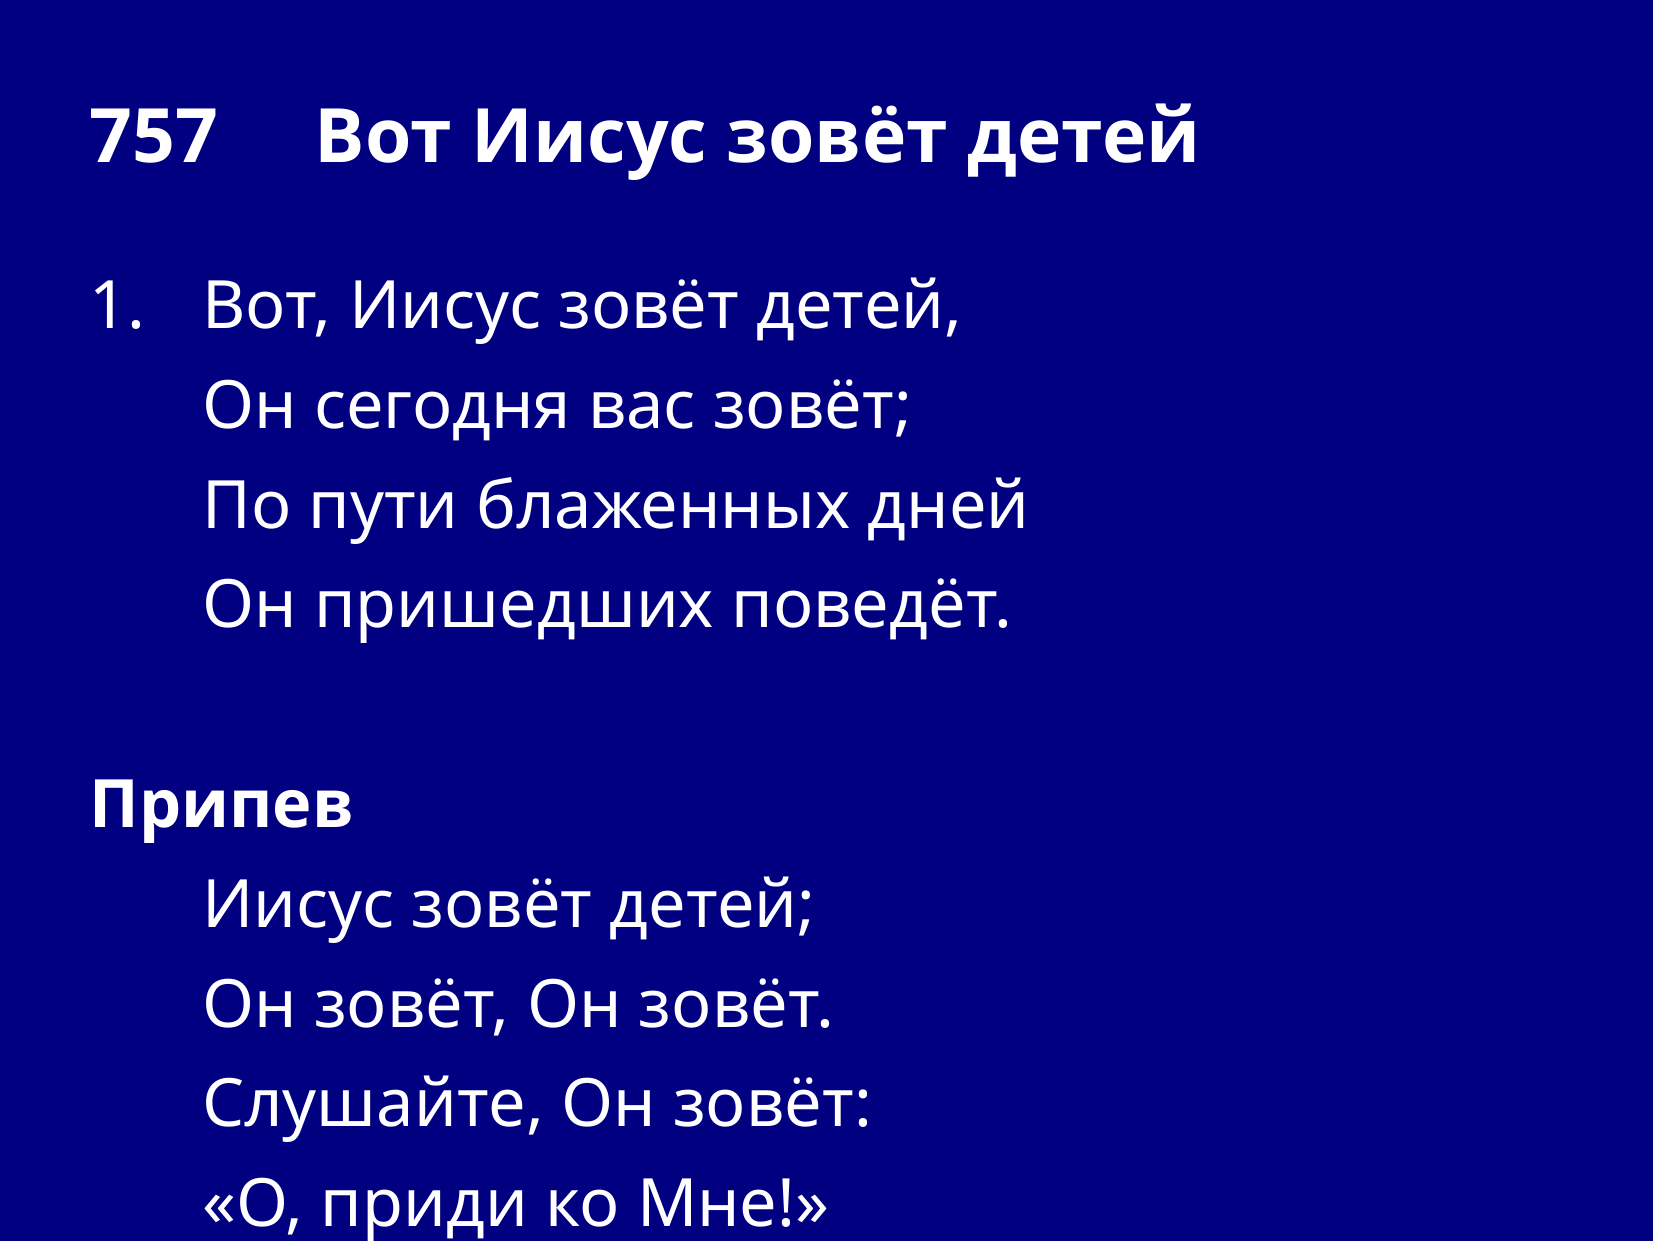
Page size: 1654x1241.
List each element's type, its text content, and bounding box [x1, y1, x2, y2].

text_box 757 Вот Иисус зовёт детей [75, 75, 1576, 188]
text_box 1. Вот, Иисус зовёт детей, Он сегодня вас зовёт; По пути блаженных дней Он пришедших поведёт. Припев Иисус зовёт детей; Он зовёт, Он зовёт. Слушайте, Он зовёт: «О, приди ко Мне!» [75, 188, 1576, 1163]
